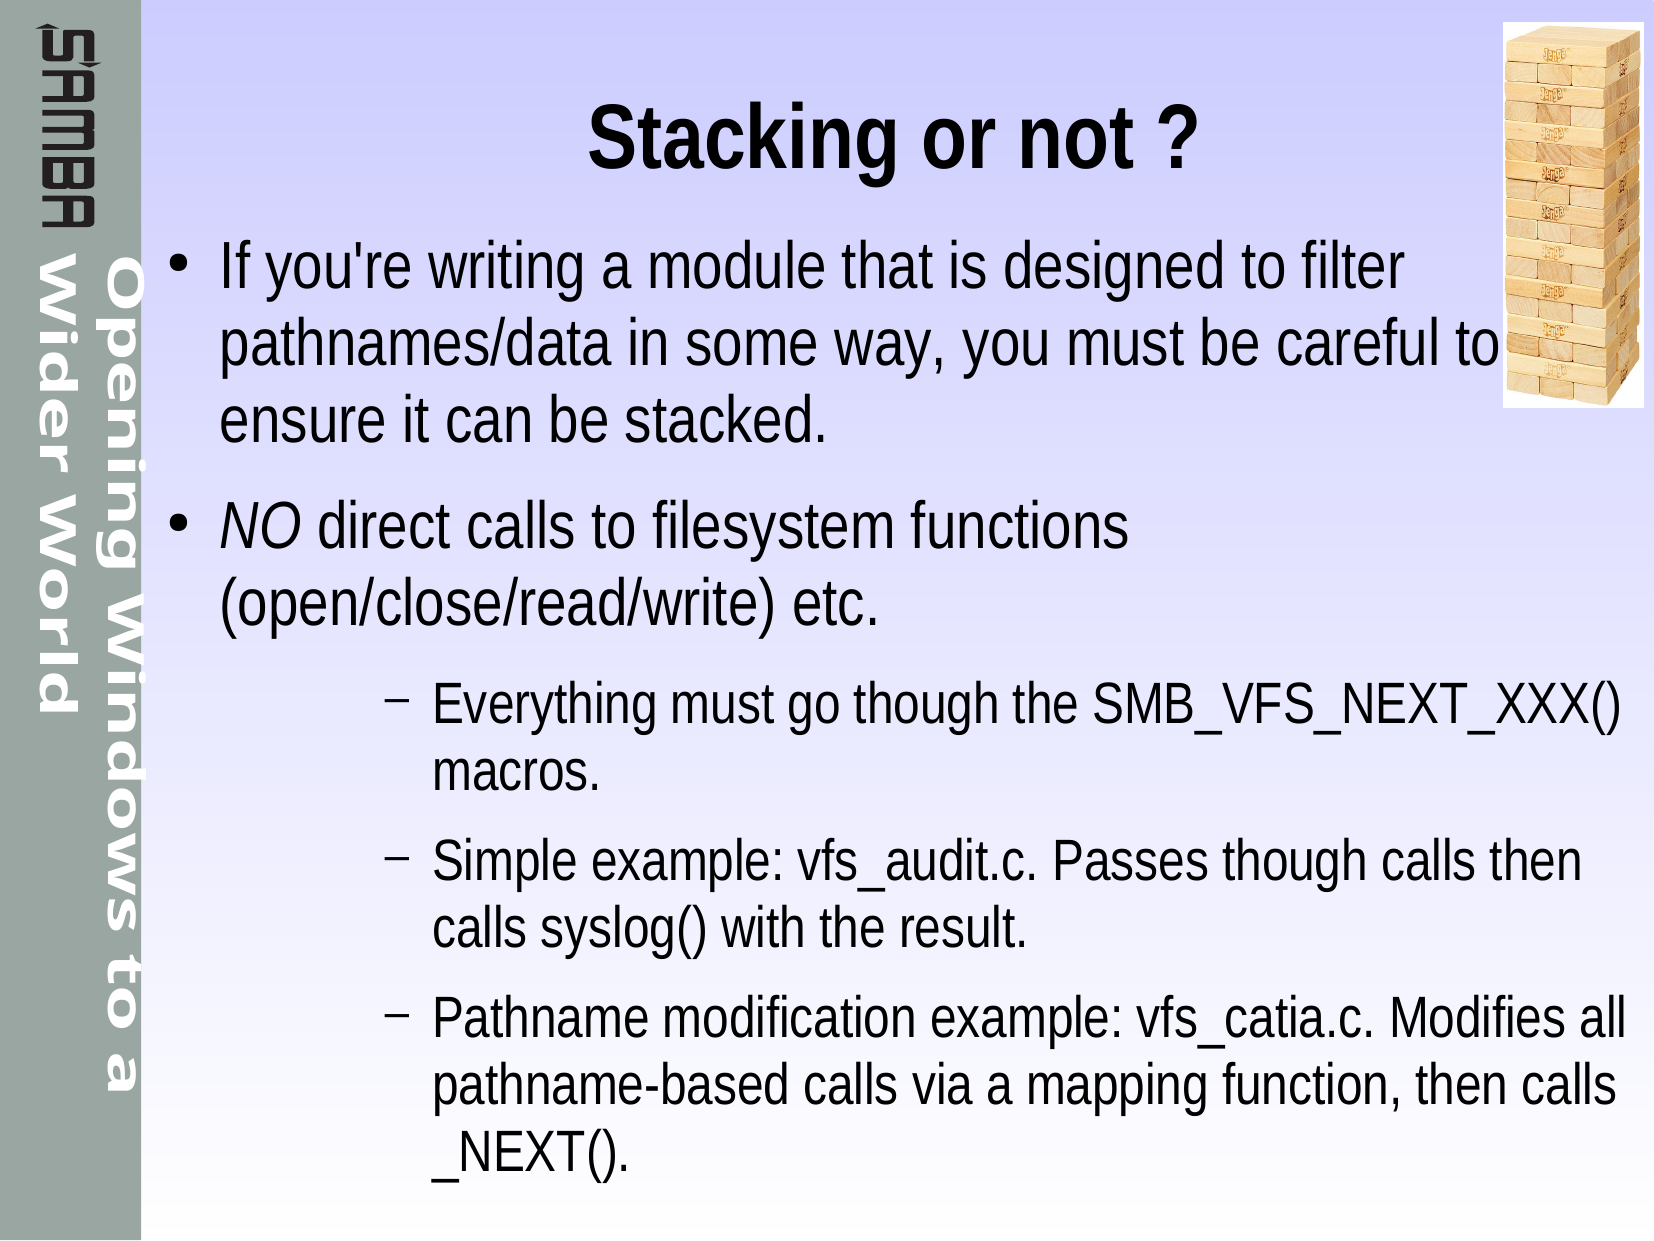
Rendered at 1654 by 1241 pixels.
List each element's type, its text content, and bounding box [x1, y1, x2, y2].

picture [1503, 22, 1644, 409]
list If you're writing a module that is designed to filter pathnames/data in some way, you must be careful to ensure it can be stacked. NO direct calls to filesystem functions (open/close/read/write) etc. Everything must go though the SMB_VFS_NEXT_XXX() macros. Simple example: vfs_audit.c. Passes though calls then calls syslog() with the result. Pathname modification example: vfs_catia.c. Modifies all pathname-based calls via a mapping function, then calls _NEXT(). [148, 226, 1640, 1186]
title Stacking or not ? [188, 52, 1503, 219]
